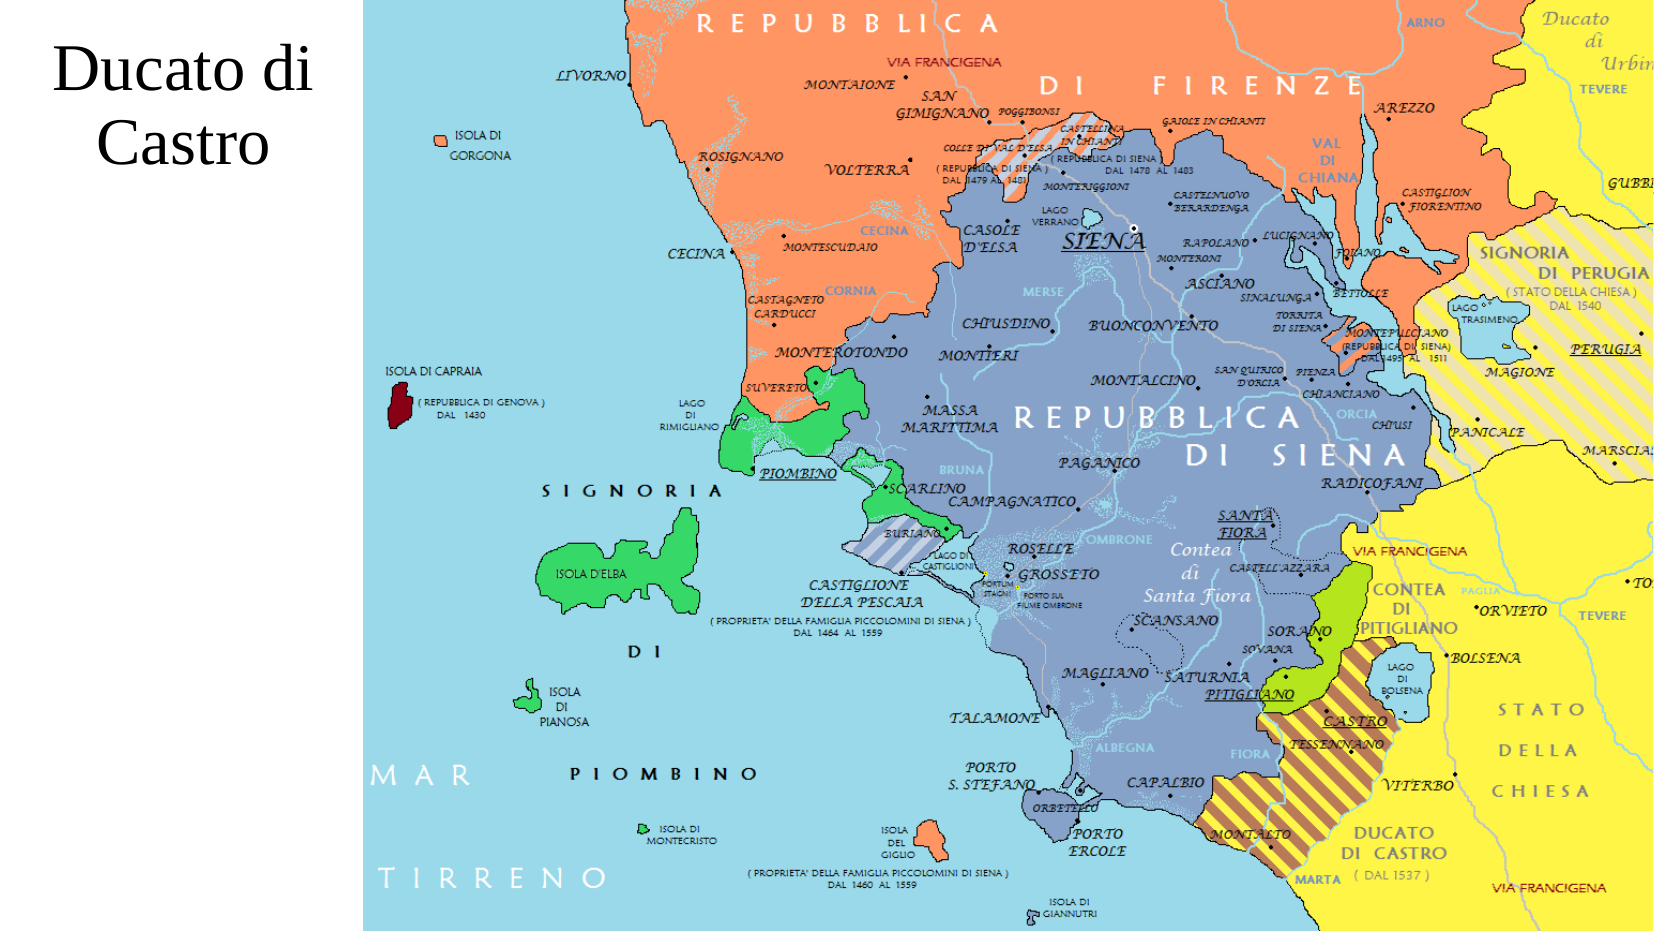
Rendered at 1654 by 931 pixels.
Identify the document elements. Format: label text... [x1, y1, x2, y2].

title Ducato di Castro [4, 0, 363, 211]
picture [363, 0, 1654, 931]
